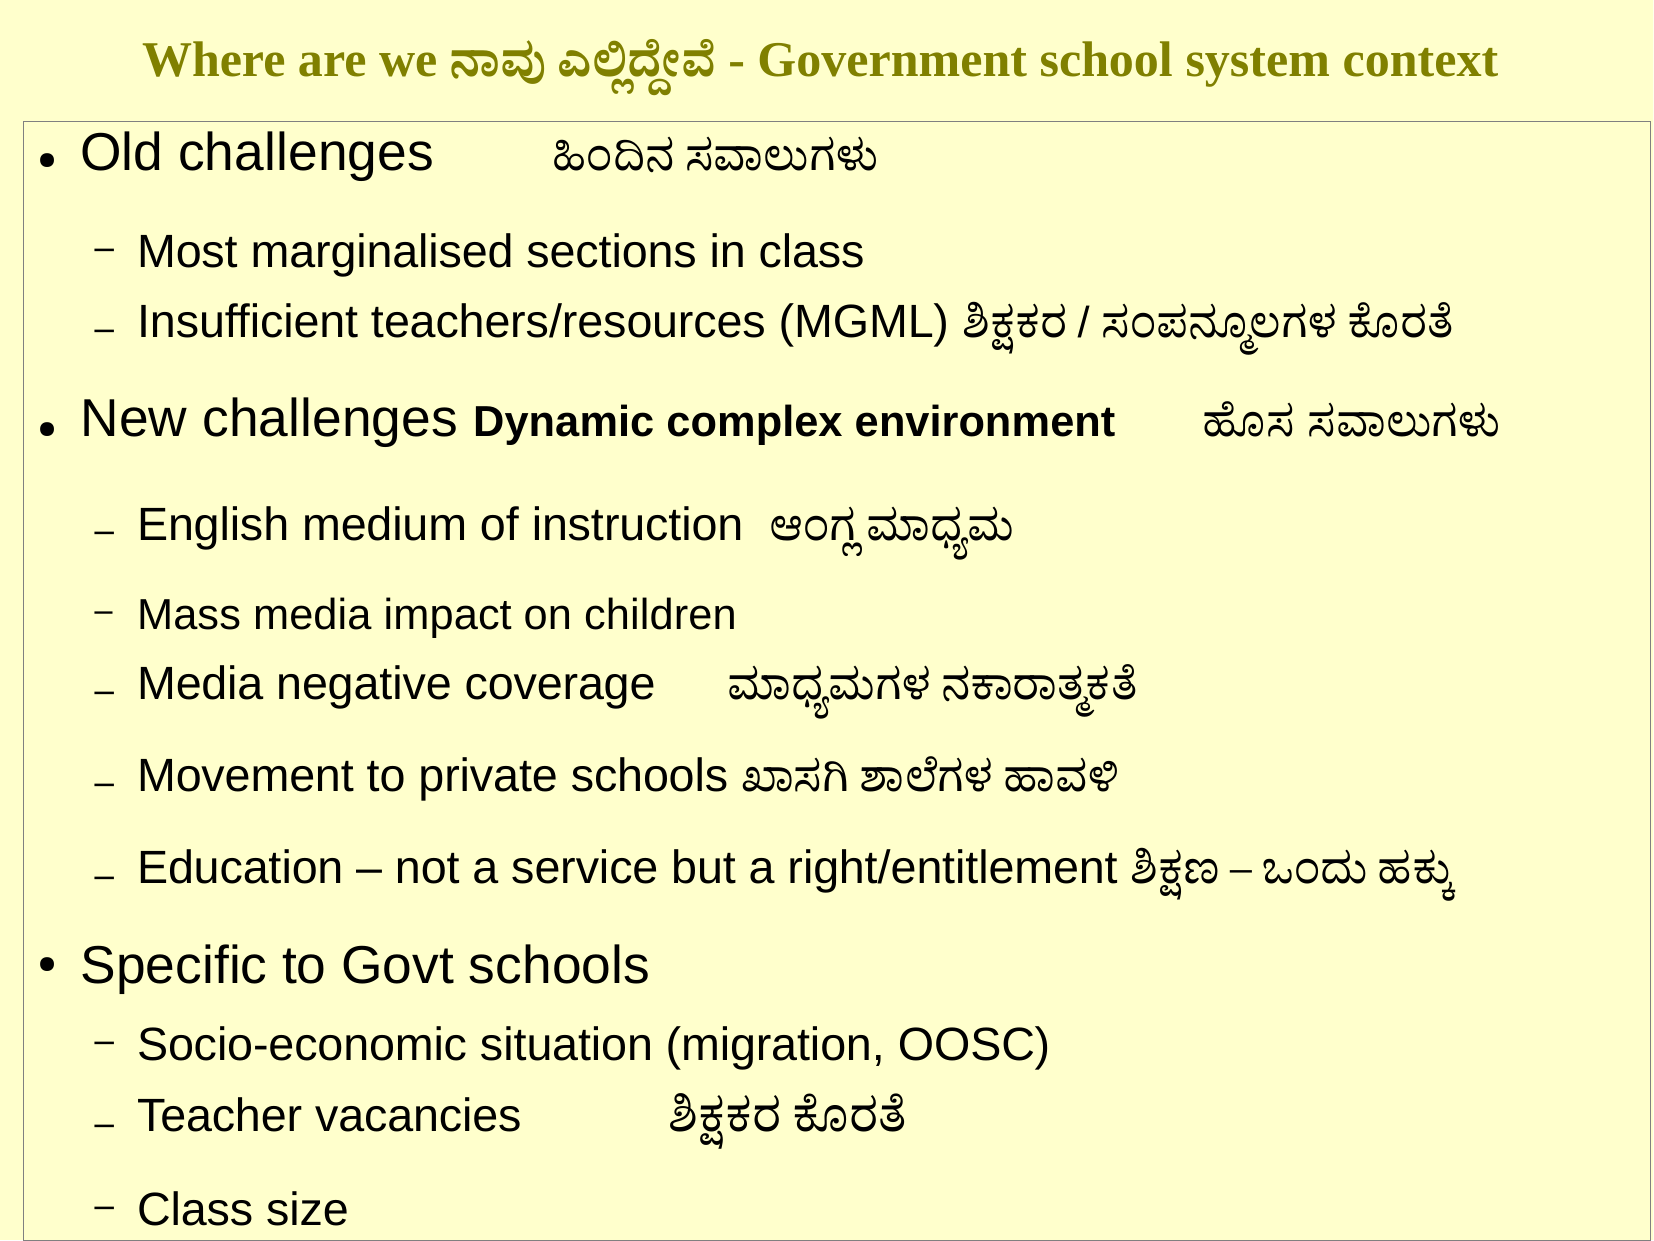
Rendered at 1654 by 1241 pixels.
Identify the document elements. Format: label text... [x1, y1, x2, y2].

list Old challenges ಹಿಂದಿನ ಸವಾಲುಗಳು Most marginalised sections in class Insufficient teachers/resources (MGML) ಶಿಕ್ಷಕರ / ಸಂಪನ್ಮೂಲಗಳ ಕೊರತೆ New challenges Dynamic complex environment ಹೊಸ ಸವಾಲುಗಳು English medium of instruction ಆಂಗ್ಲ ಮಾಧ್ಯಮ Mass media impact on children Media negative coverage ಮಾಧ್ಯಮಗಳ ನಕಾರಾತ್ಮಕತೆ Movement to private schools ಖಾಸಗಿ ಶಾಲೆಗಳ ಹಾವಳಿ Education – not a service but a right/entitlement ಶಿಕ್ಷಣ – ಒಂದು ಹಕ್ಕು Specific to Govt schools Socio-economic situation (migration, OOSC) Teacher vacancies ಶಿಕ್ಷಕರ ಕೊರತೆ Class size [23, 121, 1651, 1241]
title Where are we ನಾವು ಎಲ್ಲಿದ್ದೇವೆ - Government school system context [82, 19, 1571, 121]
